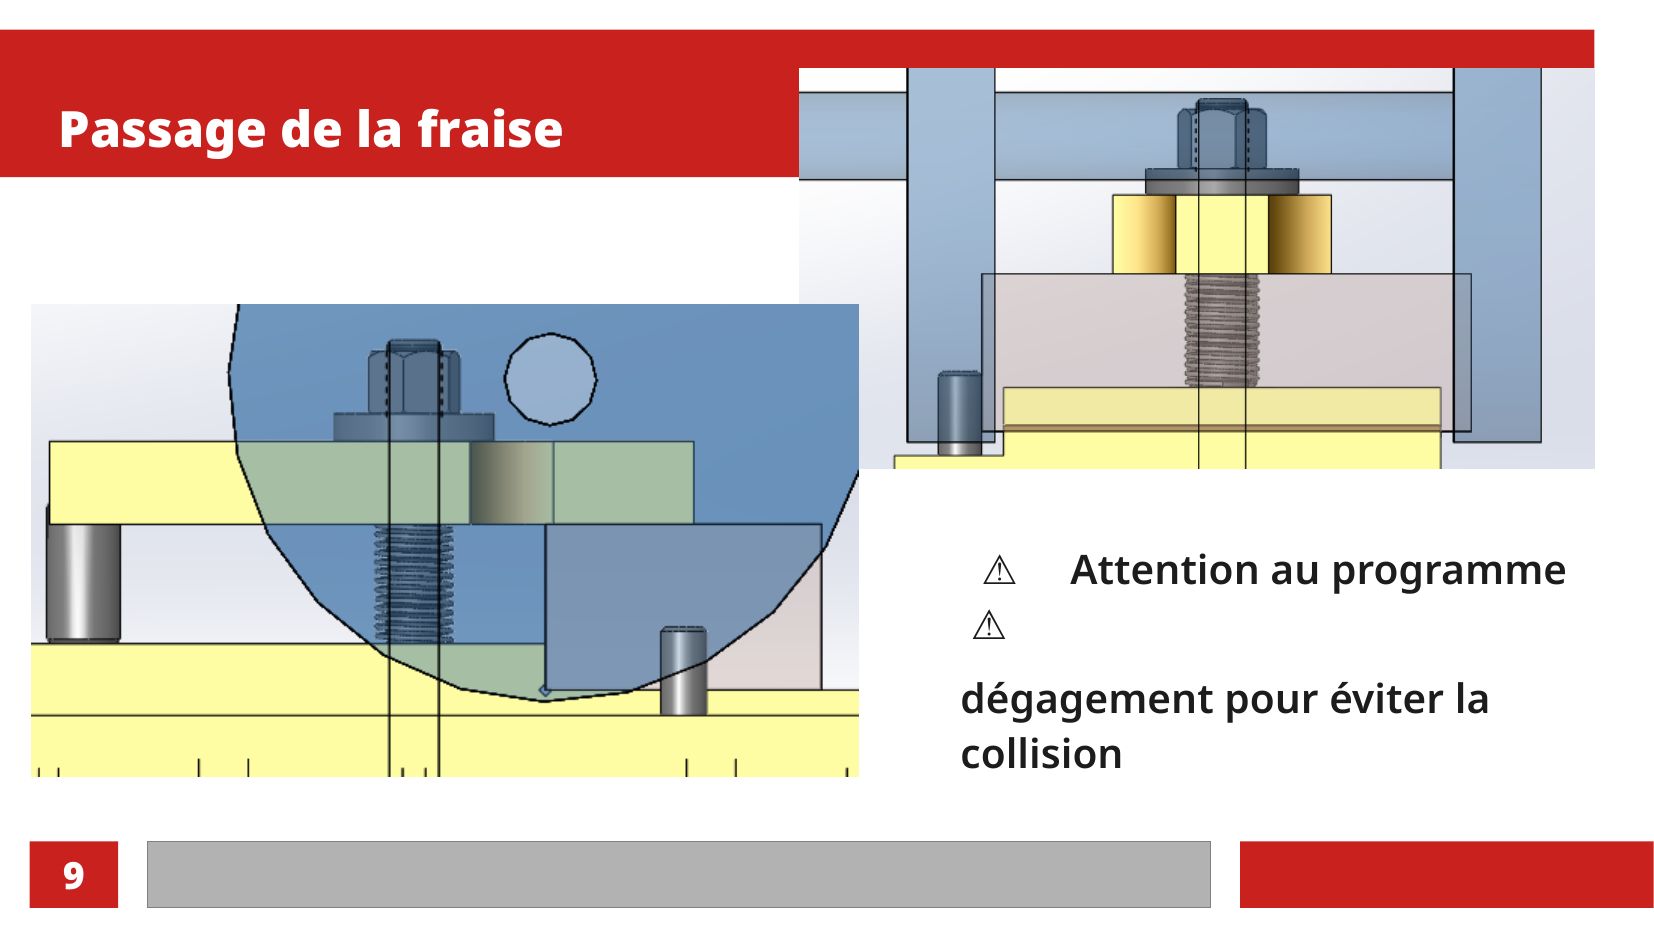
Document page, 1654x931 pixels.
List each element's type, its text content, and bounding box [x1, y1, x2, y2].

title Passage de la fraise [59, 44, 1595, 163]
picture [31, 68, 1595, 777]
list ⚠️ Attention au programme ⚠️ dégagement pour éviter la collision [960, 540, 1572, 788]
